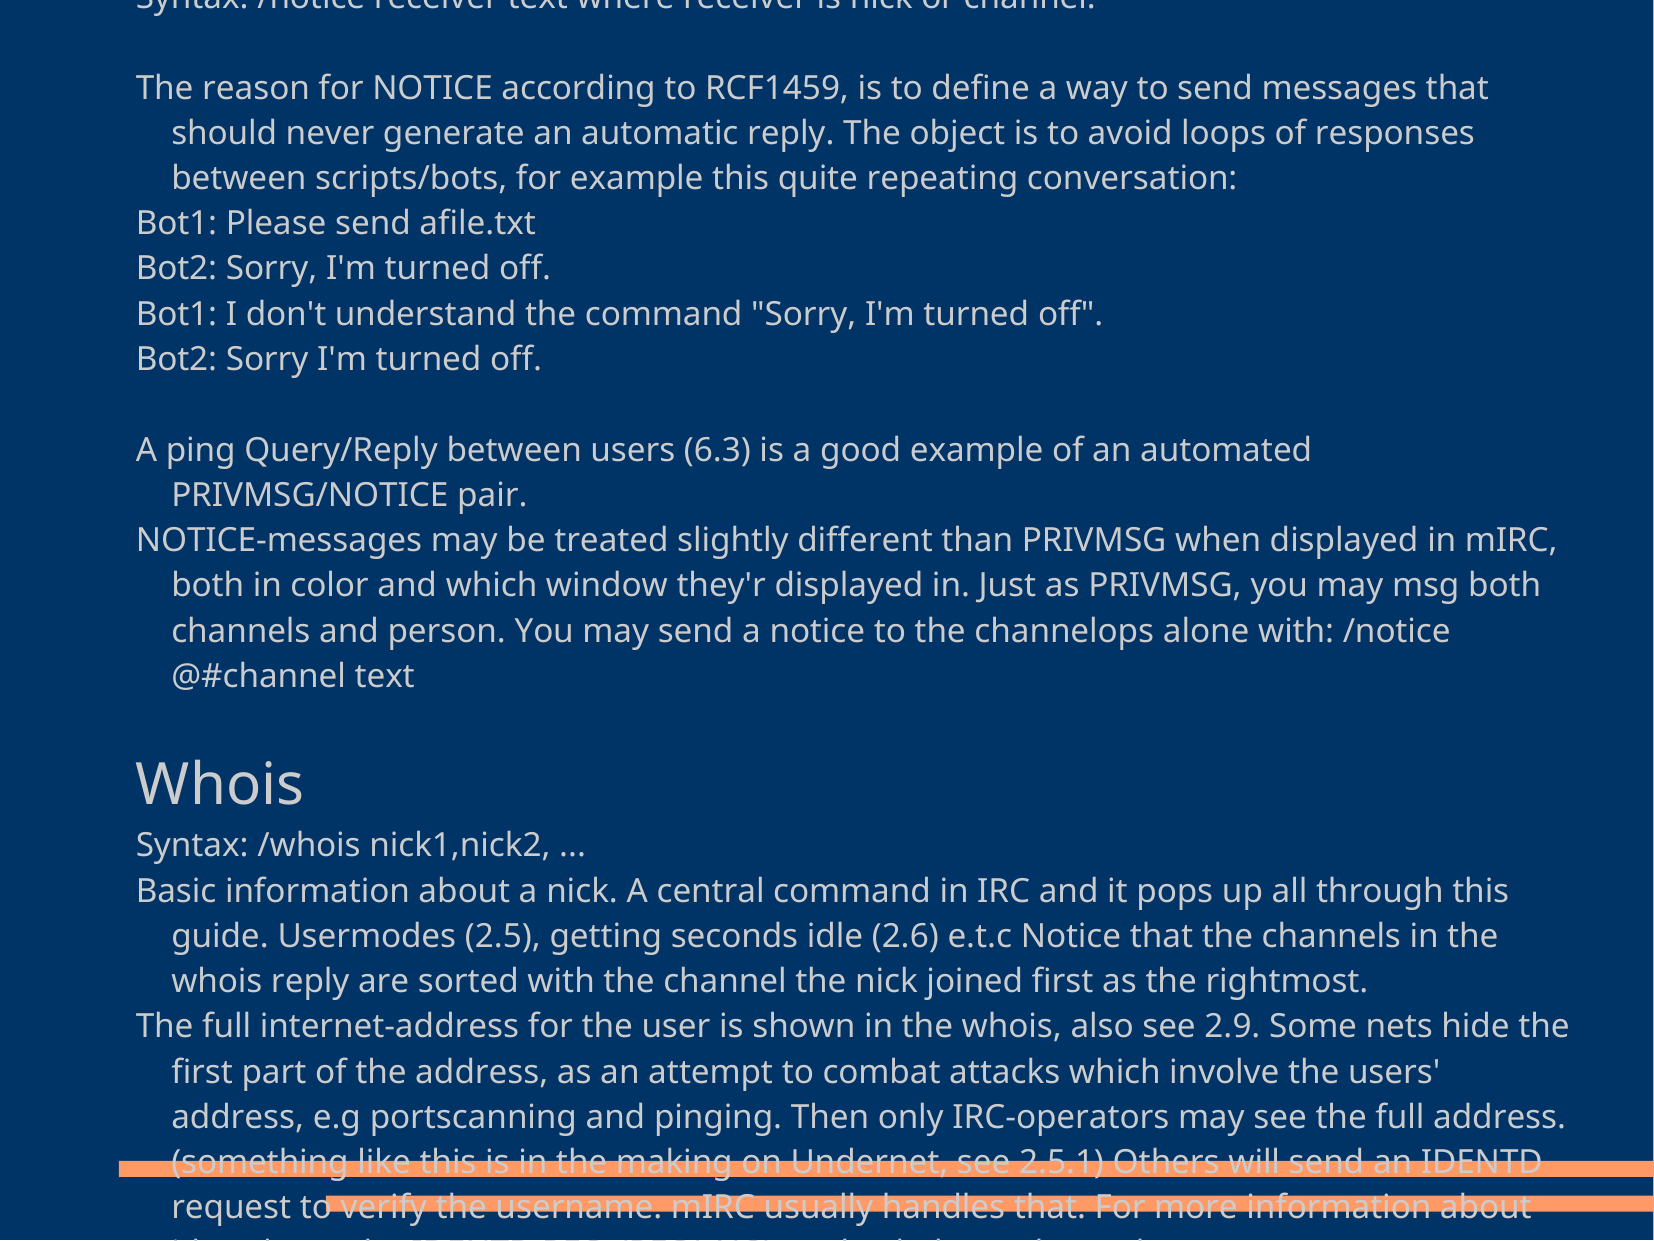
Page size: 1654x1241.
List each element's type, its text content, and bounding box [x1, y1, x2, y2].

subtitle Notice Syntax: /notice receiver text where receiver is nick or channel. The reason for NOTICE according to RCF1459, is to define a way to send messages that should never generate an automatic reply. The object is to avoid loops of responses between scripts/bots, for example this quite repeating conversation: Bot1: Please send afile.txt Bot2: Sorry, I'm turned off. Bot1: I don't understand the command "Sorry, I'm turned off". Bot2: Sorry I'm turned off. A ping Query/Reply between users (6.3) is a good example of an automated PRIVMSG/NOTICE pair. NOTICE-messages may be treated slightly different than PRIVMSG when displayed in mIRC, both in color and which window they'r displayed in. Just as PRIVMSG, you may msg both channels and person. You may send a notice to the channelops alone with: /notice @#channel text Whois Syntax: /whois nick1,nick2, ... Basic information about a nick. A central command in IRC and it pops up all through this guide. Usermodes (2.5), getting seconds idle (2.6) e.t.c Notice that the channels in the whois reply are sorted with the channel the nick joined first as the rightmost. The full internet-address for the user is shown in the whois, also see 2.9. Some nets hide the first part of the address, as an attempt to combat attacks which involve the users' address, e.g portscanning and pinging. Then only IRC-operators may see the full address. (something like this is in the making on Undernet, see 2.5.1) Others will send an IDENTD request to verify the username. mIRC usually handles that. For more information about identd, see the IDENTD RFC. (RFC1413) or check the undernet homepage. [135, 36, 1576, 1241]
